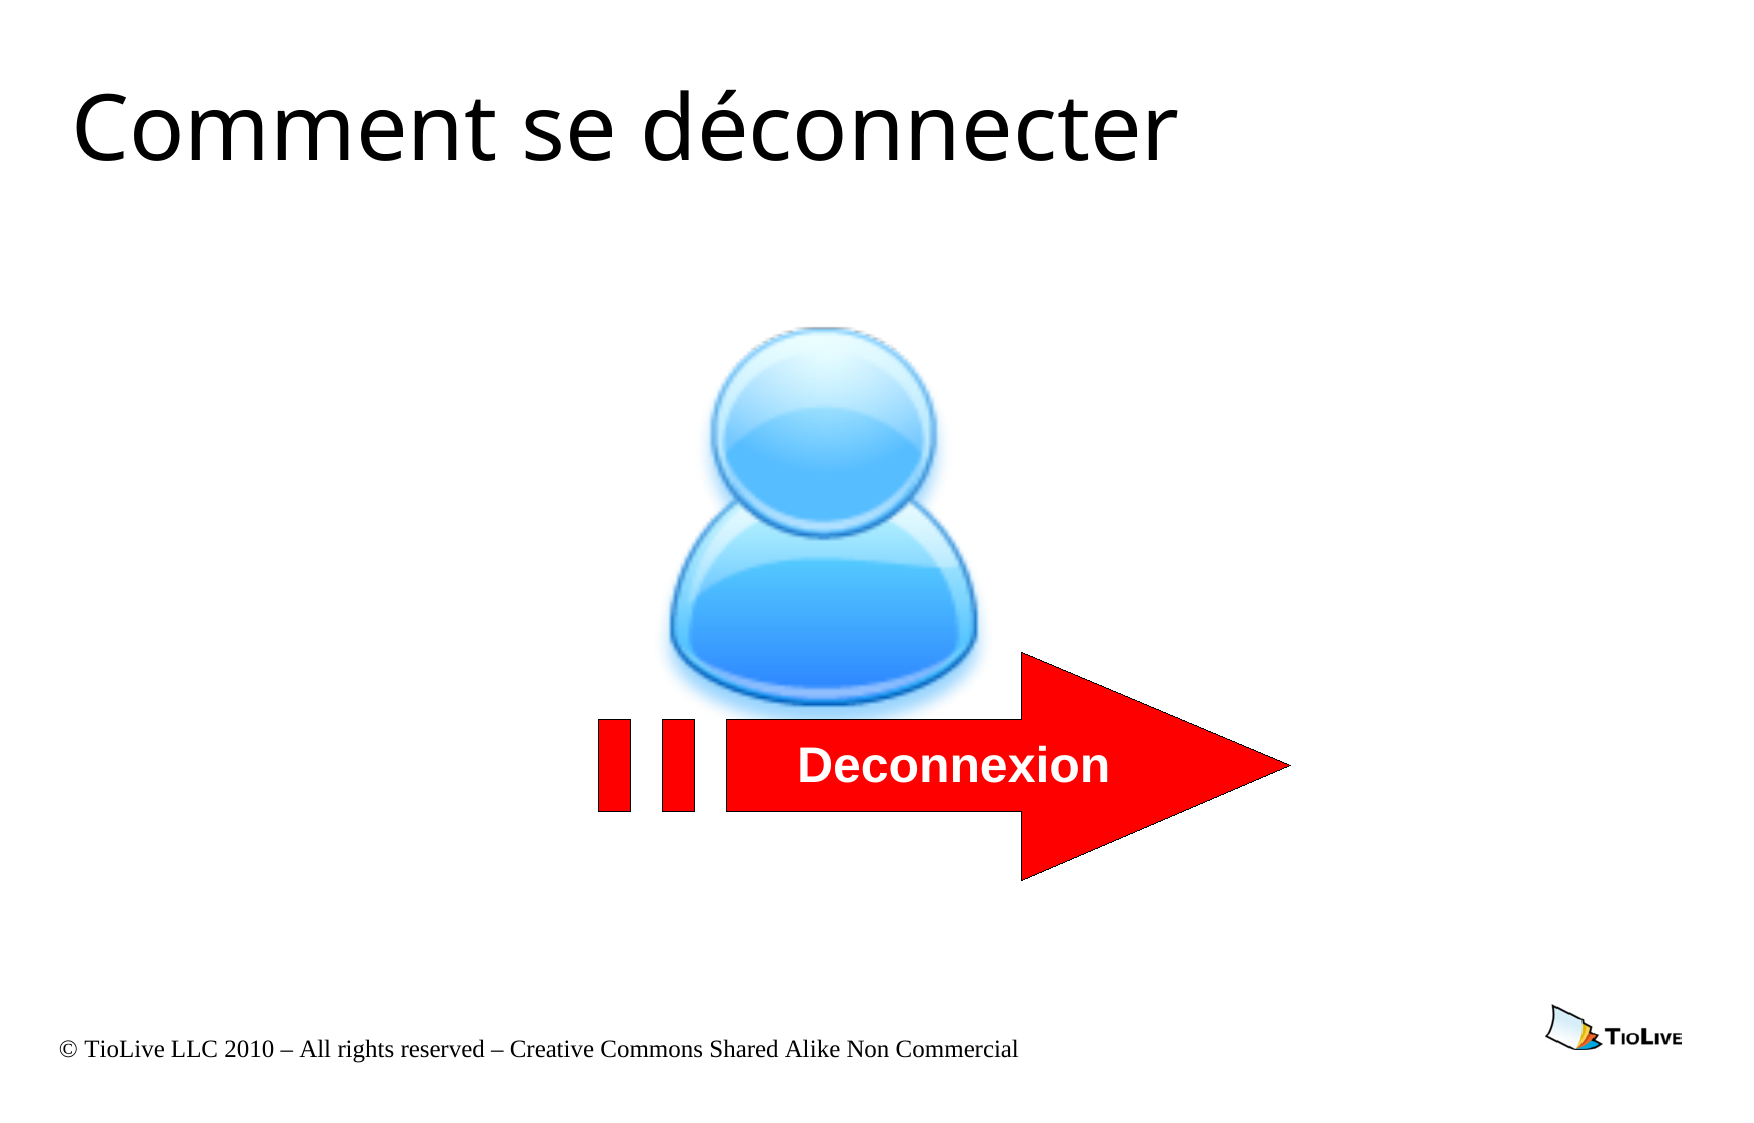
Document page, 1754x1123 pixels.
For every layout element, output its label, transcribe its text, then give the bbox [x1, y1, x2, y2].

text_box Deconnexion [598, 719, 631, 812]
picture [1545, 1004, 1682, 1050]
text_box Deconnexion [726, 652, 1291, 881]
picture [590, 312, 1064, 756]
title Comment se déconnecter [71, 63, 1707, 187]
text_box Deconnexion [662, 719, 695, 812]
